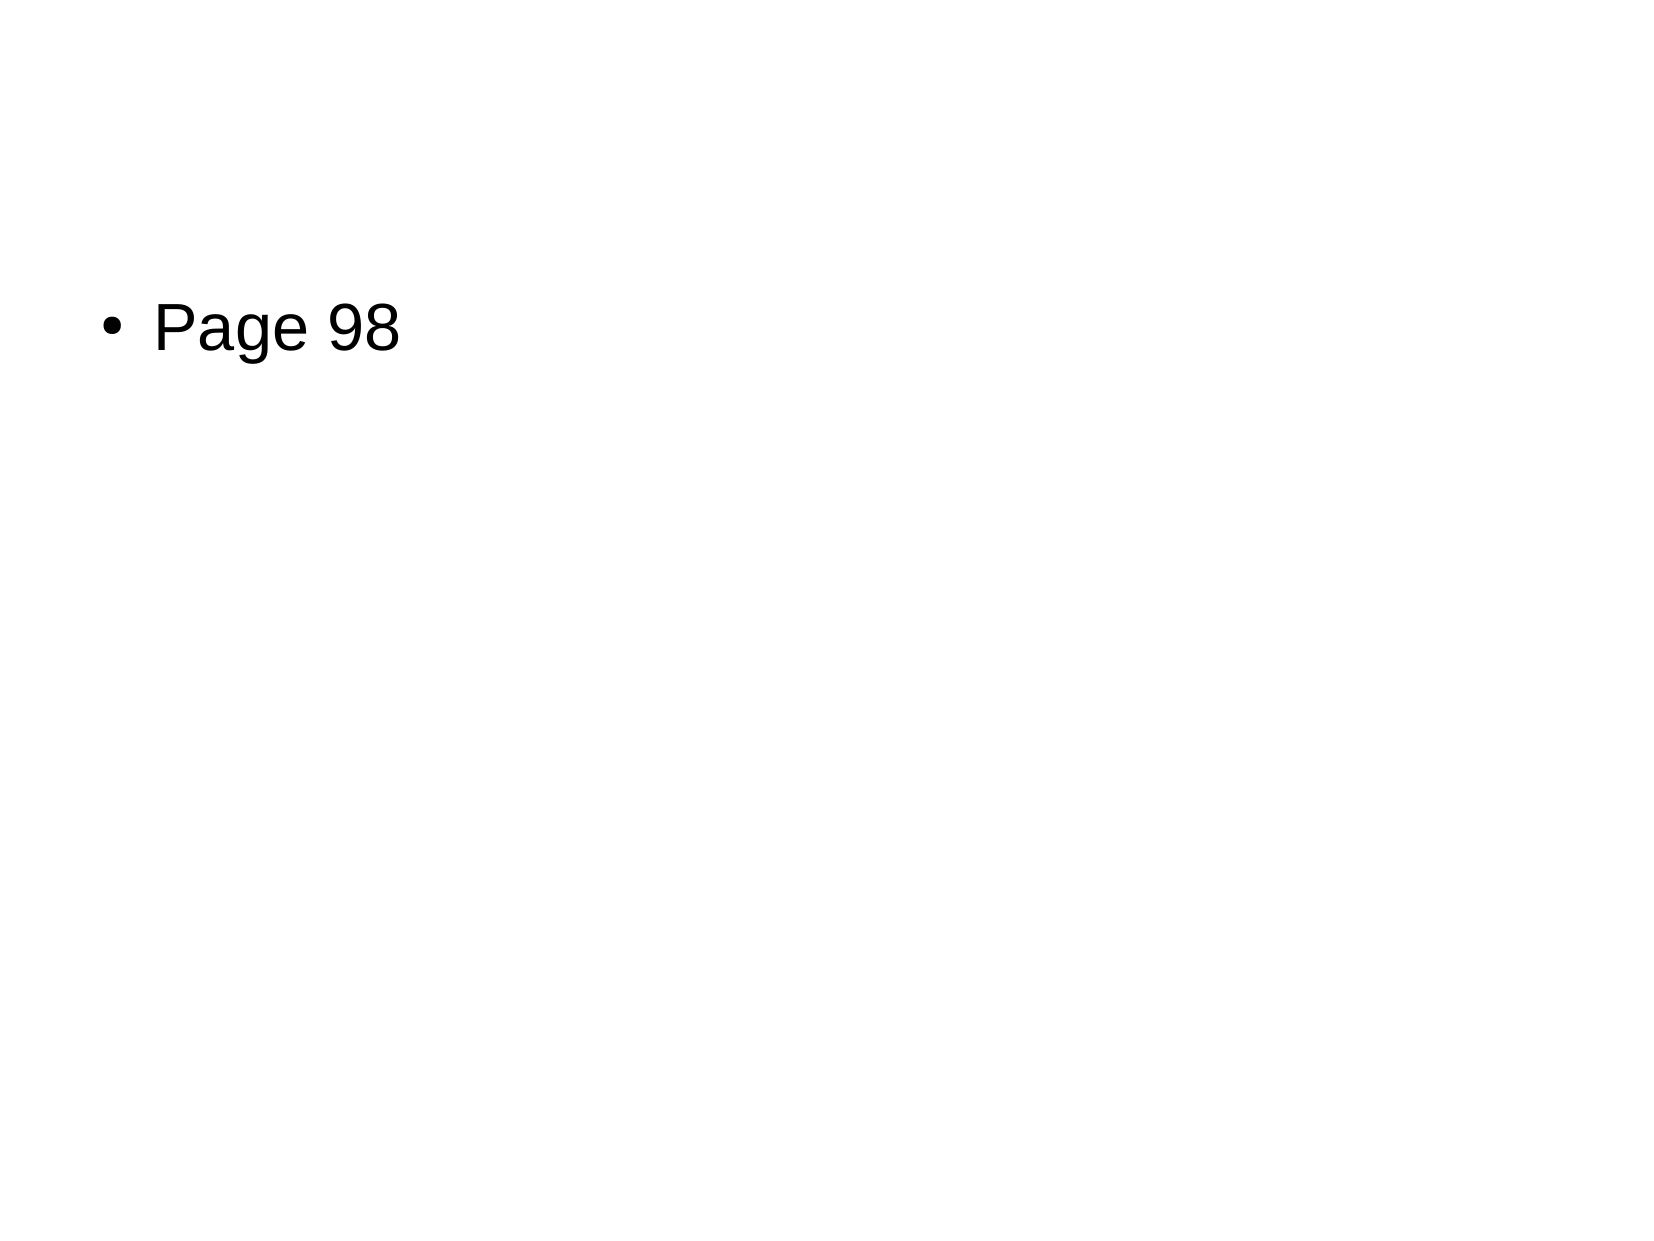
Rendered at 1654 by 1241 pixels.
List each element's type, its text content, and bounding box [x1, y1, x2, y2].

list Page 98 [82, 290, 1571, 1109]
